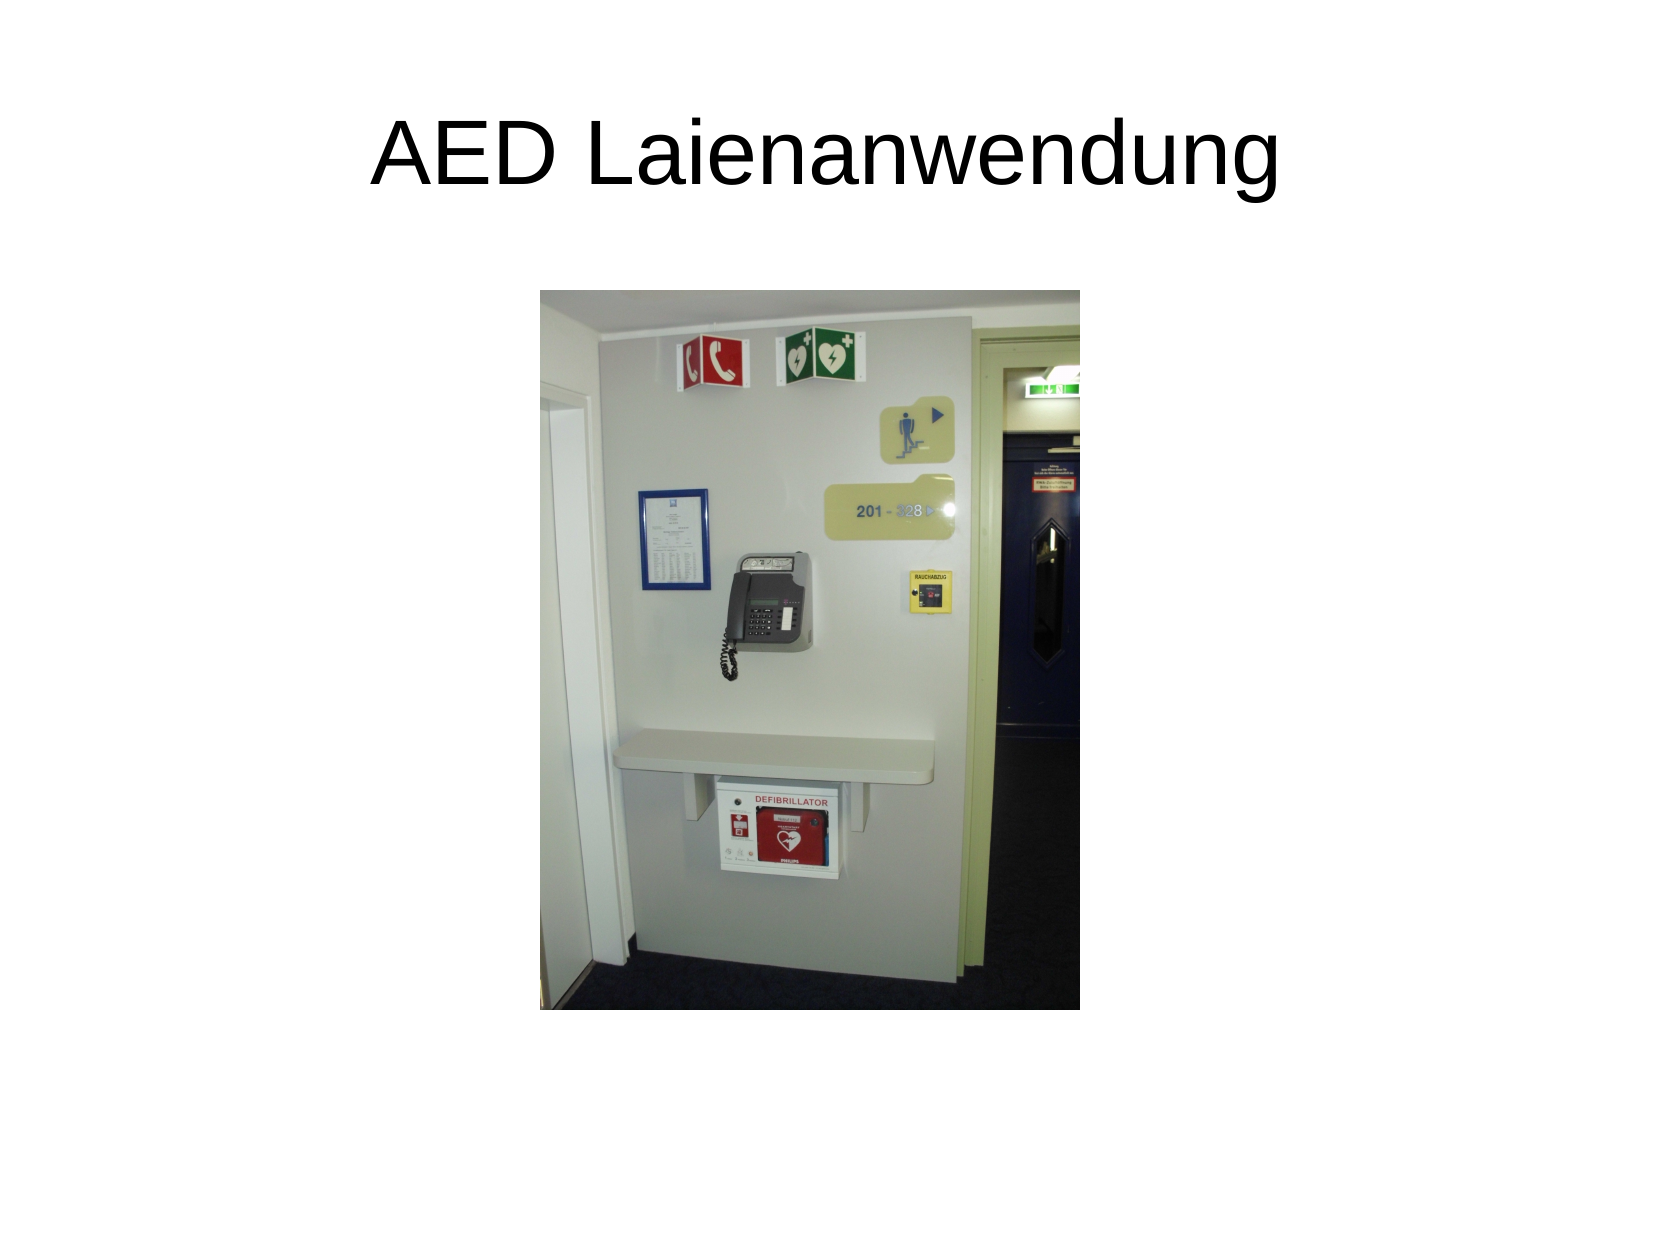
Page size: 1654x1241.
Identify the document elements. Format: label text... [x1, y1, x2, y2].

picture [540, 290, 1080, 1010]
title AED Laienanwendung [82, 49, 1571, 257]
